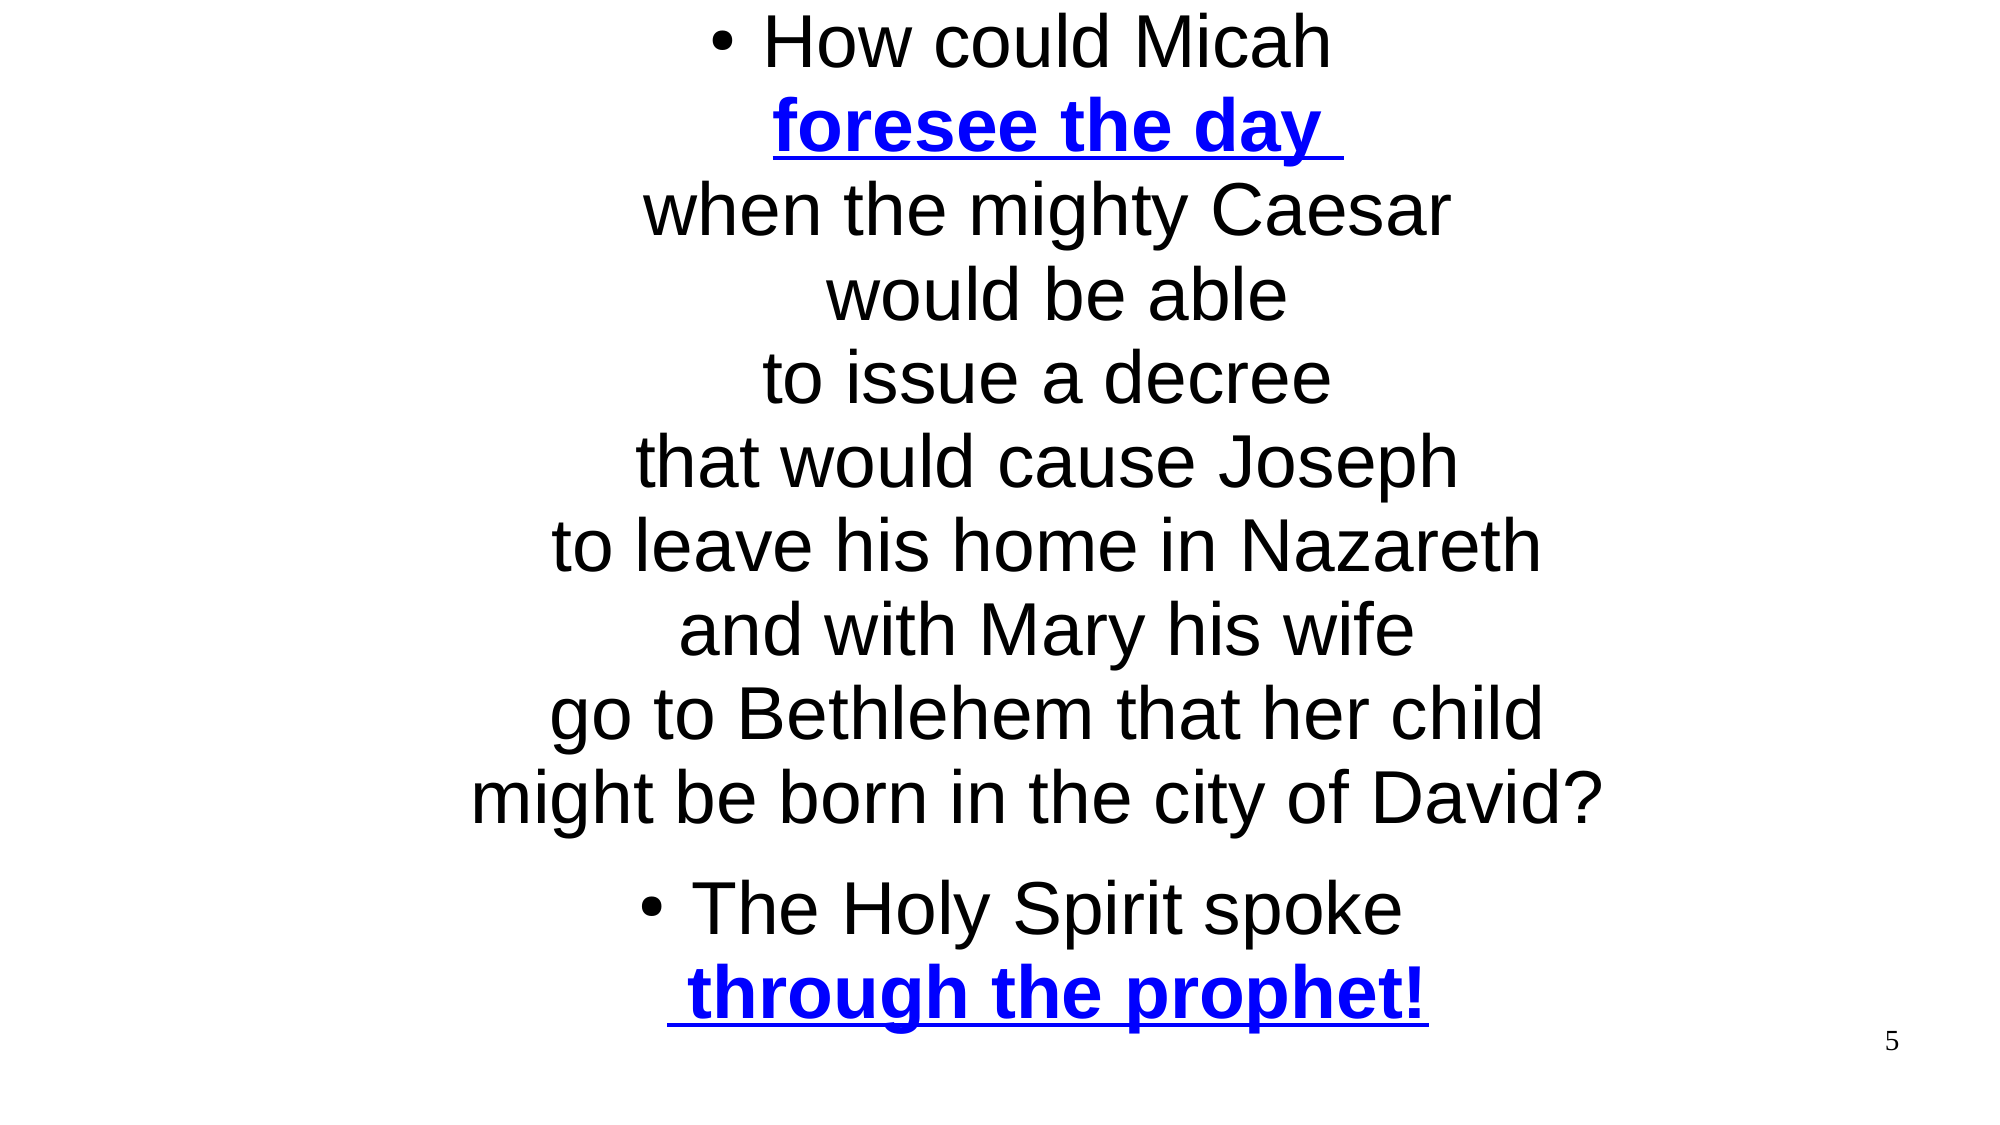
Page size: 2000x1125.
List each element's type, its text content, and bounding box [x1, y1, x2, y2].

list How could Micah foresee the day when the mighty Caesar would be able to issue a decree that would cause Joseph to leave his home in Nazareth and with Mary his wife go to Bethlehem that her child might be born in the city of David? The Holy Spirit spoke through the prophet! [37, 0, 1988, 1088]
